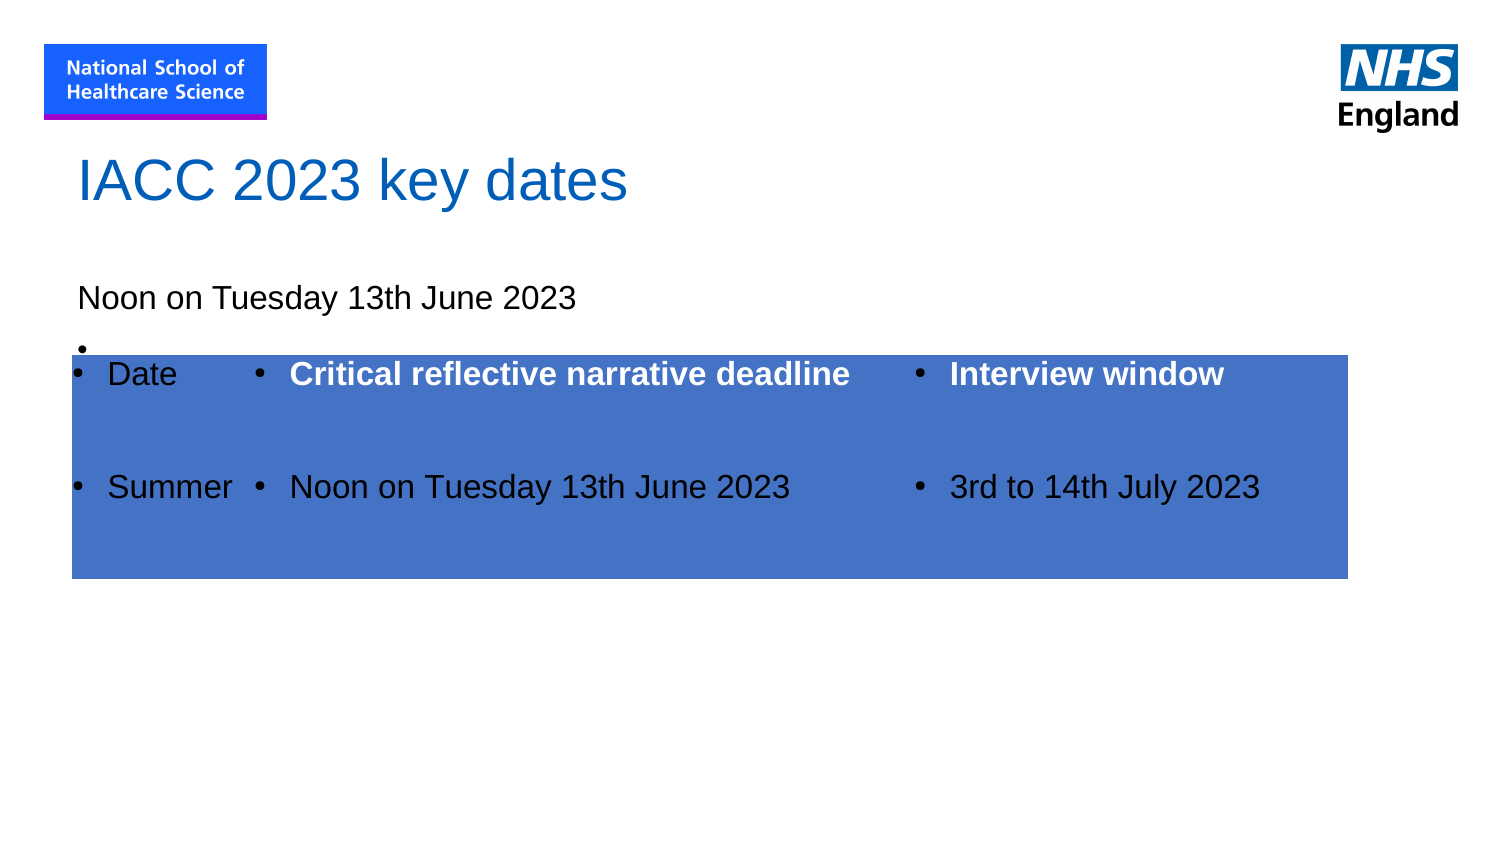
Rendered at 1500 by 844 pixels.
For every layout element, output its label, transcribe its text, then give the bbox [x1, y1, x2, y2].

table_header Critical reflective narrative deadline [254, 355, 914, 468]
table_header Interview window [914, 355, 1348, 468]
list Noon on Tuesday 13th June 2023 [62, 273, 1357, 335]
table_cell 3rd to 14th July 2023 [914, 468, 1348, 579]
title IACC 2023 key dates [62, 142, 1357, 224]
table_cell Summer [72, 468, 254, 579]
table_cell Noon on Tuesday 13th June 2023 [254, 468, 914, 579]
table_header Date [72, 355, 254, 468]
